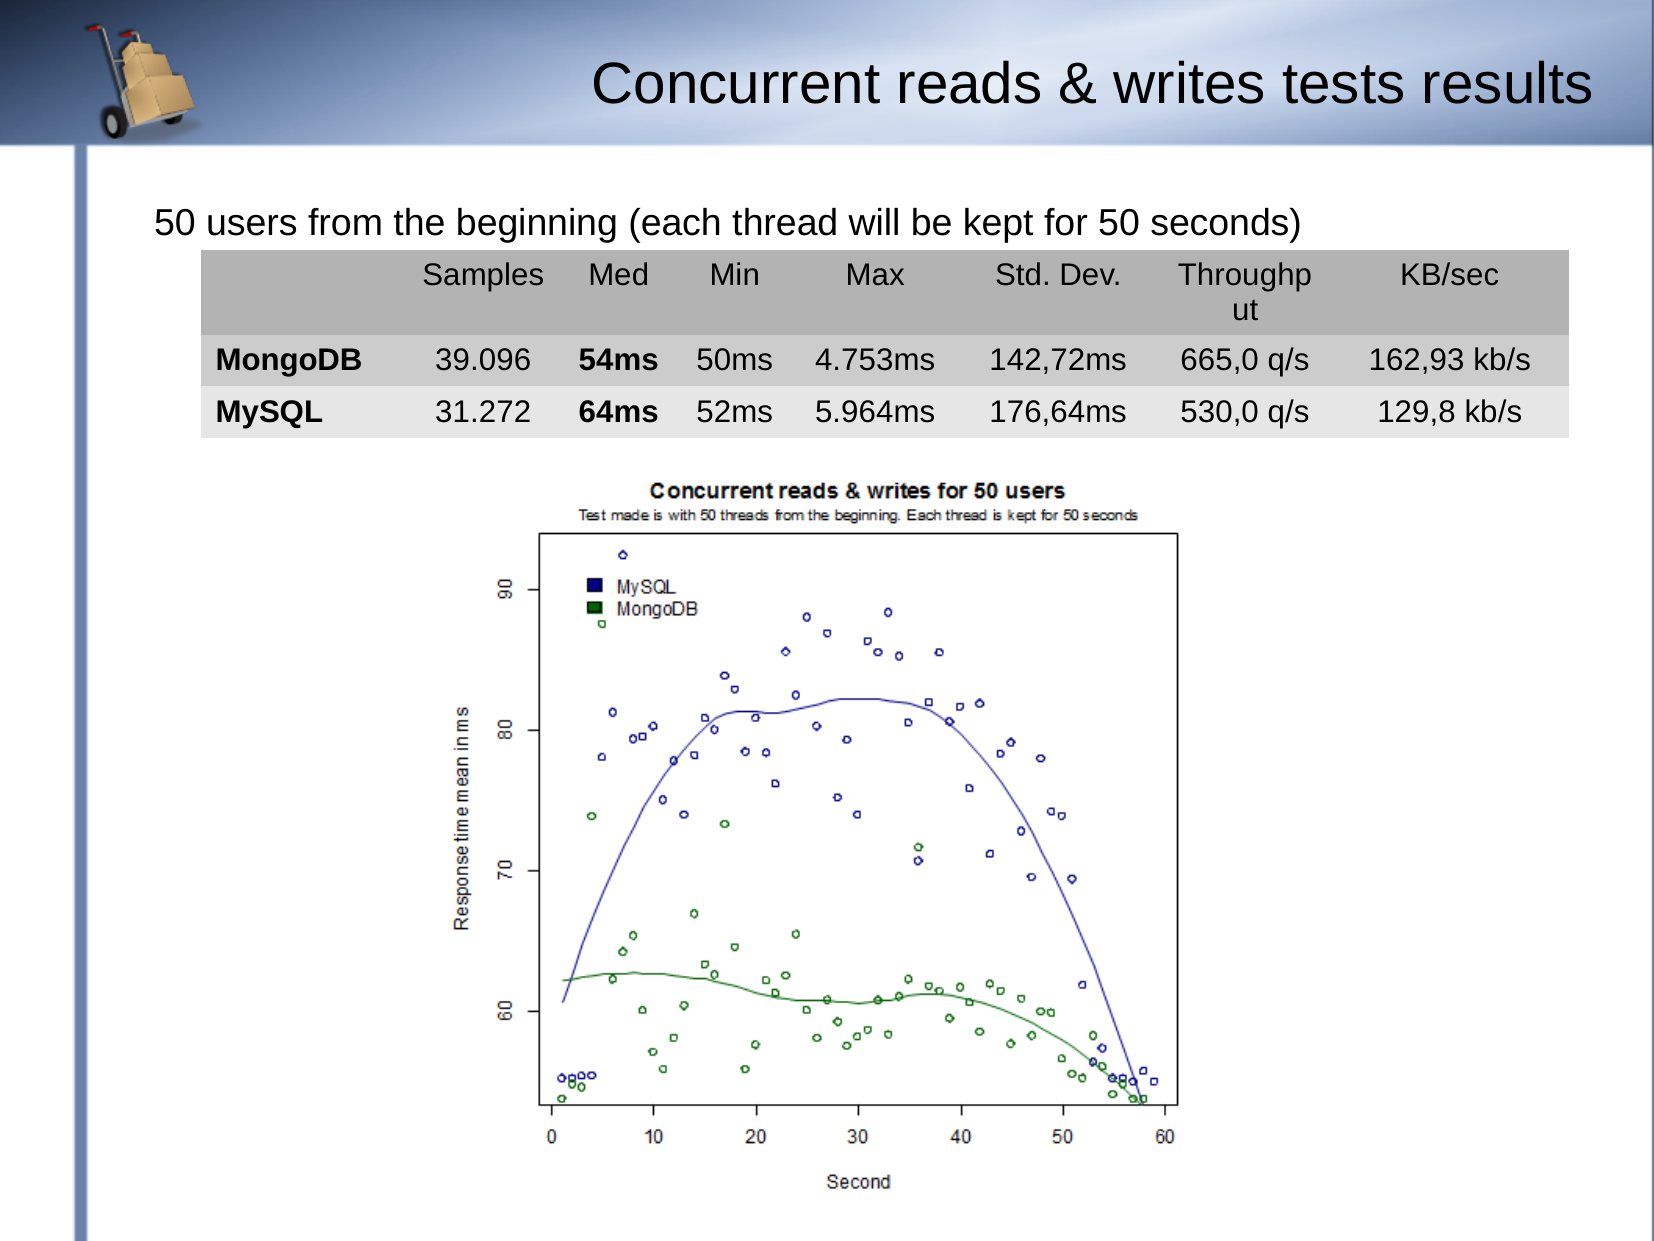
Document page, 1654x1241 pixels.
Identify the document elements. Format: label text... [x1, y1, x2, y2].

table_cell 530,0 q/s [1160, 386, 1331, 438]
table_cell 4.753ms [793, 335, 957, 386]
table_cell 52ms [676, 386, 793, 438]
table_cell 31.272 [405, 386, 562, 438]
picture [0, 0, 1654, 1241]
table_cell 162,93 kb/s [1331, 335, 1569, 386]
table_header Std. Dev. [957, 250, 1160, 335]
table_cell 665,0 q/s [1160, 335, 1331, 386]
title Concurrent reads & writes tests results [213, 49, 1596, 118]
table_header Throughput [1160, 250, 1331, 335]
table_cell 39.096 [405, 335, 562, 386]
table_header Med [562, 250, 676, 335]
table_cell MySQL [201, 386, 405, 438]
table_cell MongoDB [201, 335, 405, 386]
table_cell 5.964ms [793, 386, 957, 438]
table_cell 64ms [562, 386, 676, 438]
table_header Samples [405, 250, 562, 335]
table_header [201, 250, 405, 335]
table_header KB/sec [1331, 250, 1569, 335]
table_cell 50ms [676, 335, 793, 386]
table_header Min [676, 250, 793, 335]
list 50 users from the beginning (each thread will be kept for 50 seconds) [154, 180, 1596, 1146]
table_cell 129,8 kb/s [1331, 386, 1569, 438]
table_header Max [793, 250, 957, 335]
table_cell 176,64ms [957, 386, 1160, 438]
table_cell 54ms [562, 335, 676, 386]
table_cell 142,72ms [957, 335, 1160, 386]
